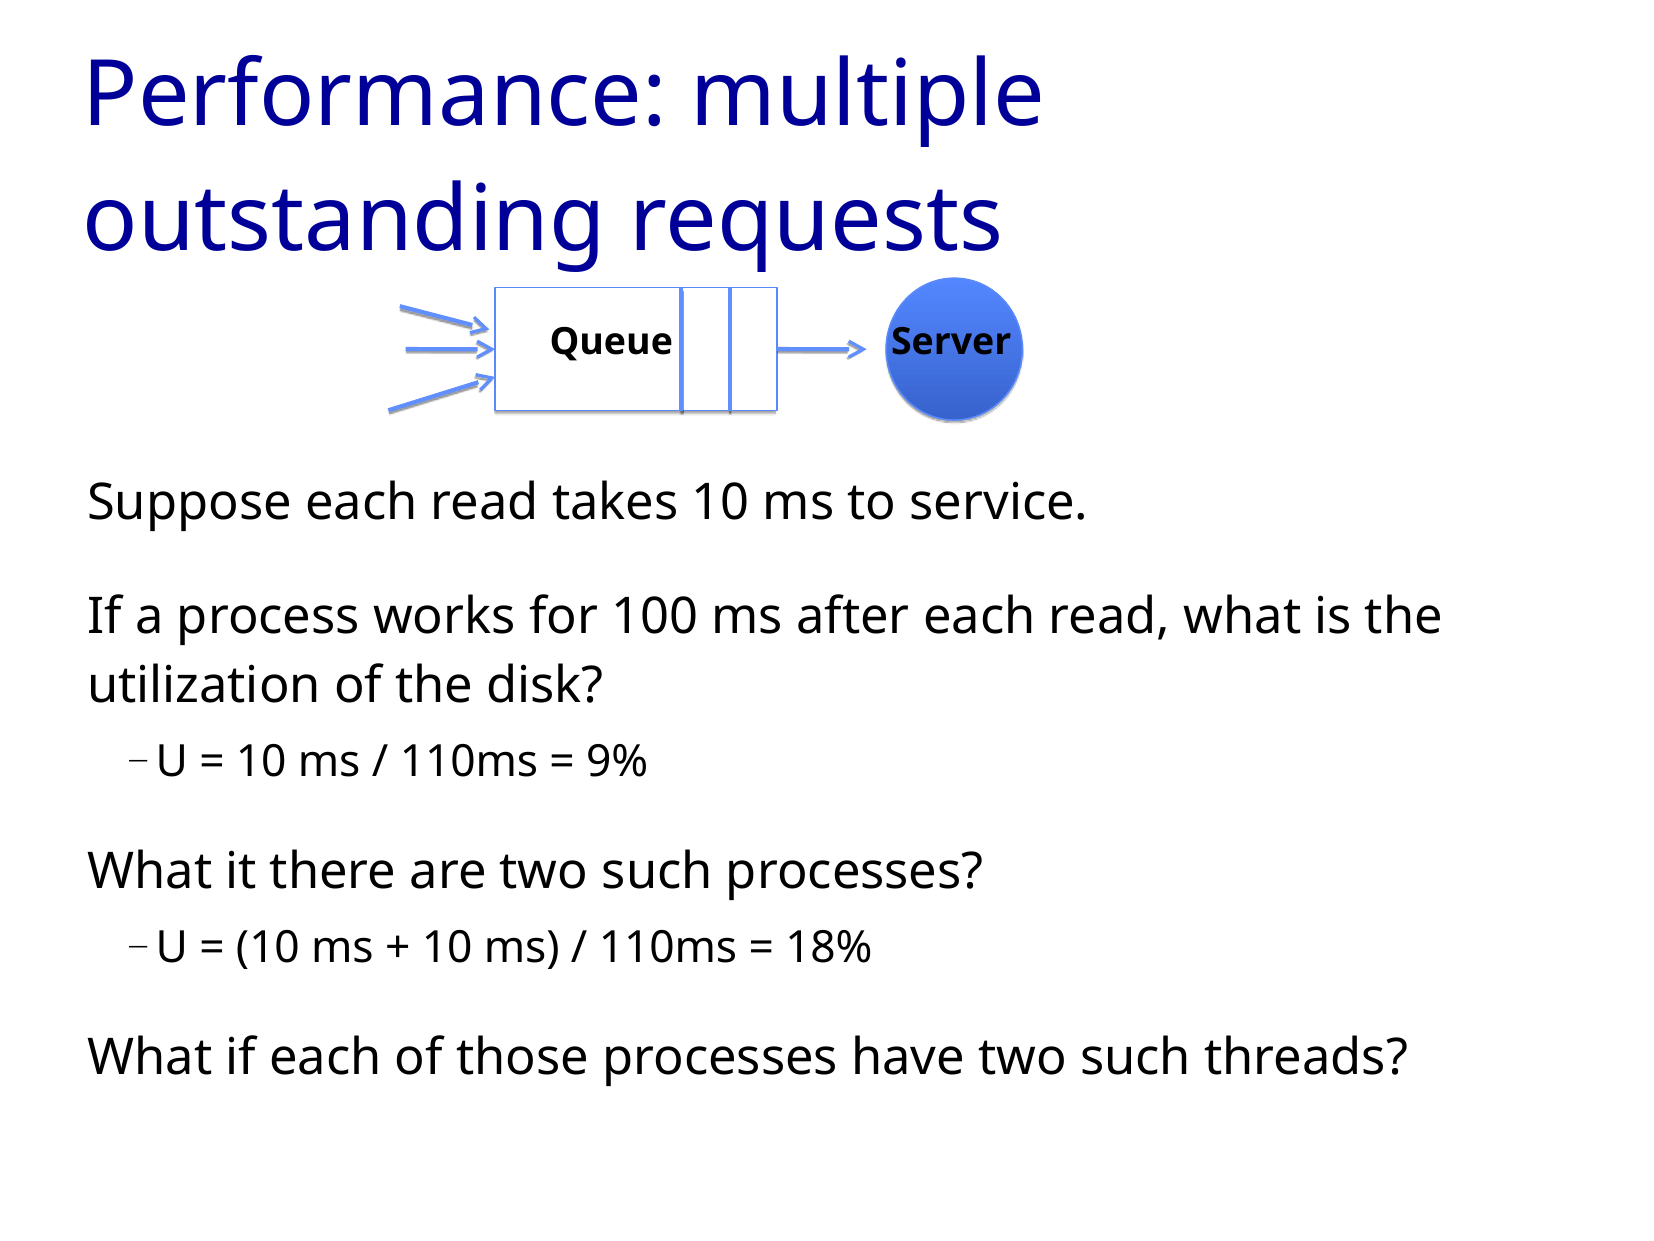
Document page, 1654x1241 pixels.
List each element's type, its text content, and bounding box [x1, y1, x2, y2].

text_box [889, 370, 1020, 421]
text_box [732, 287, 778, 411]
text_box Server [876, 310, 1027, 370]
text_box [495, 287, 682, 411]
text_box [683, 287, 731, 411]
list Suppose each read takes 10 ms to service. If a process works for 100 ms after each read, what is the utilization of the disk? U = 10 ms / 110ms = 9% What it there are two such processes? U = (10 ms + 10 ms) / 110ms = 18% What if each of those processes have two such threads? [60, 465, 1571, 1096]
title Performance: multiple outstanding requests [82, 49, 1571, 257]
text_box Queue [534, 309, 689, 370]
text_box [897, 278, 1012, 310]
